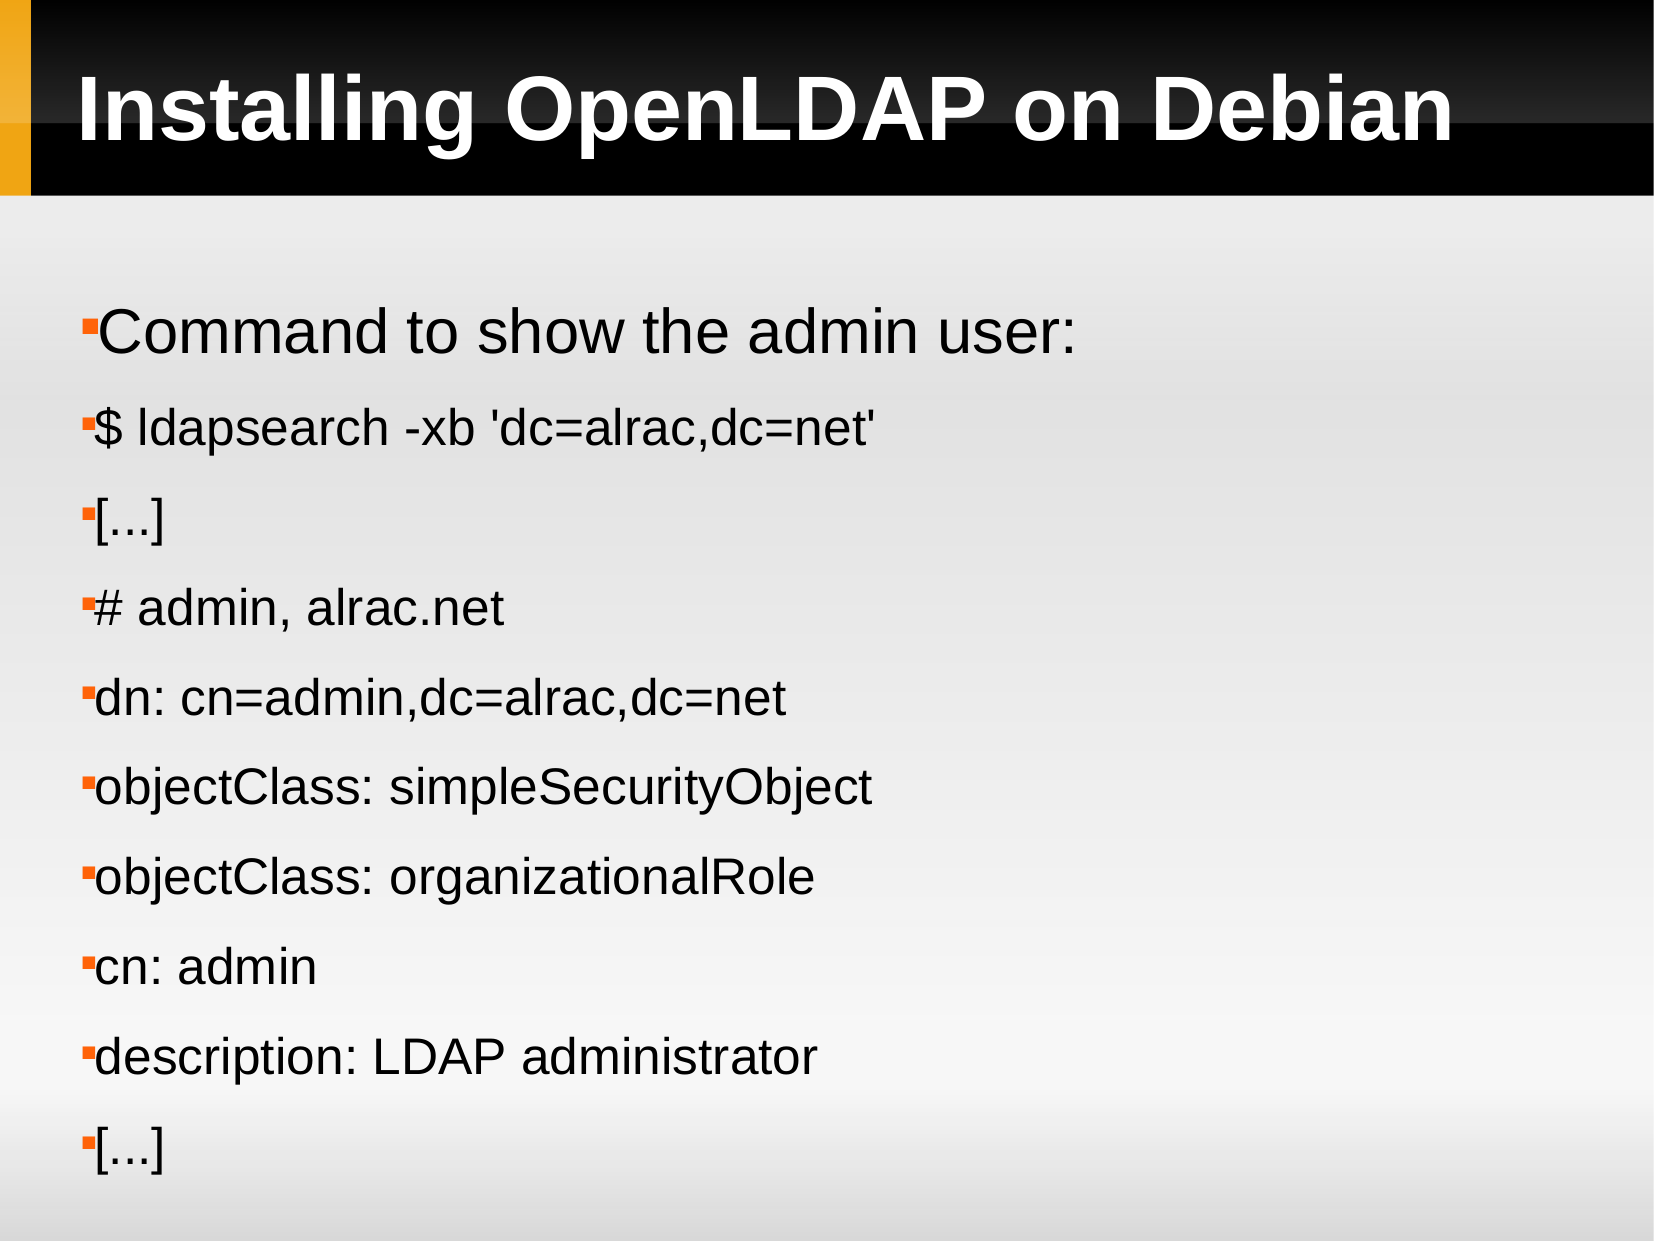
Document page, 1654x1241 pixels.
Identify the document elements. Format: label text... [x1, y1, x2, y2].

list Command to show the admin user: $ ldapsearch -xb 'dc=alrac,dc=net' [...] # admin, alrac.net dn: cn=admin,dc=alrac,dc=net objectClass: simpleSecurityObject objectClass: organizationalRole cn: admin description: LDAP administrator [...] [82, 290, 1571, 1176]
title Installing OpenLDAP on Debian [76, 7, 1565, 200]
